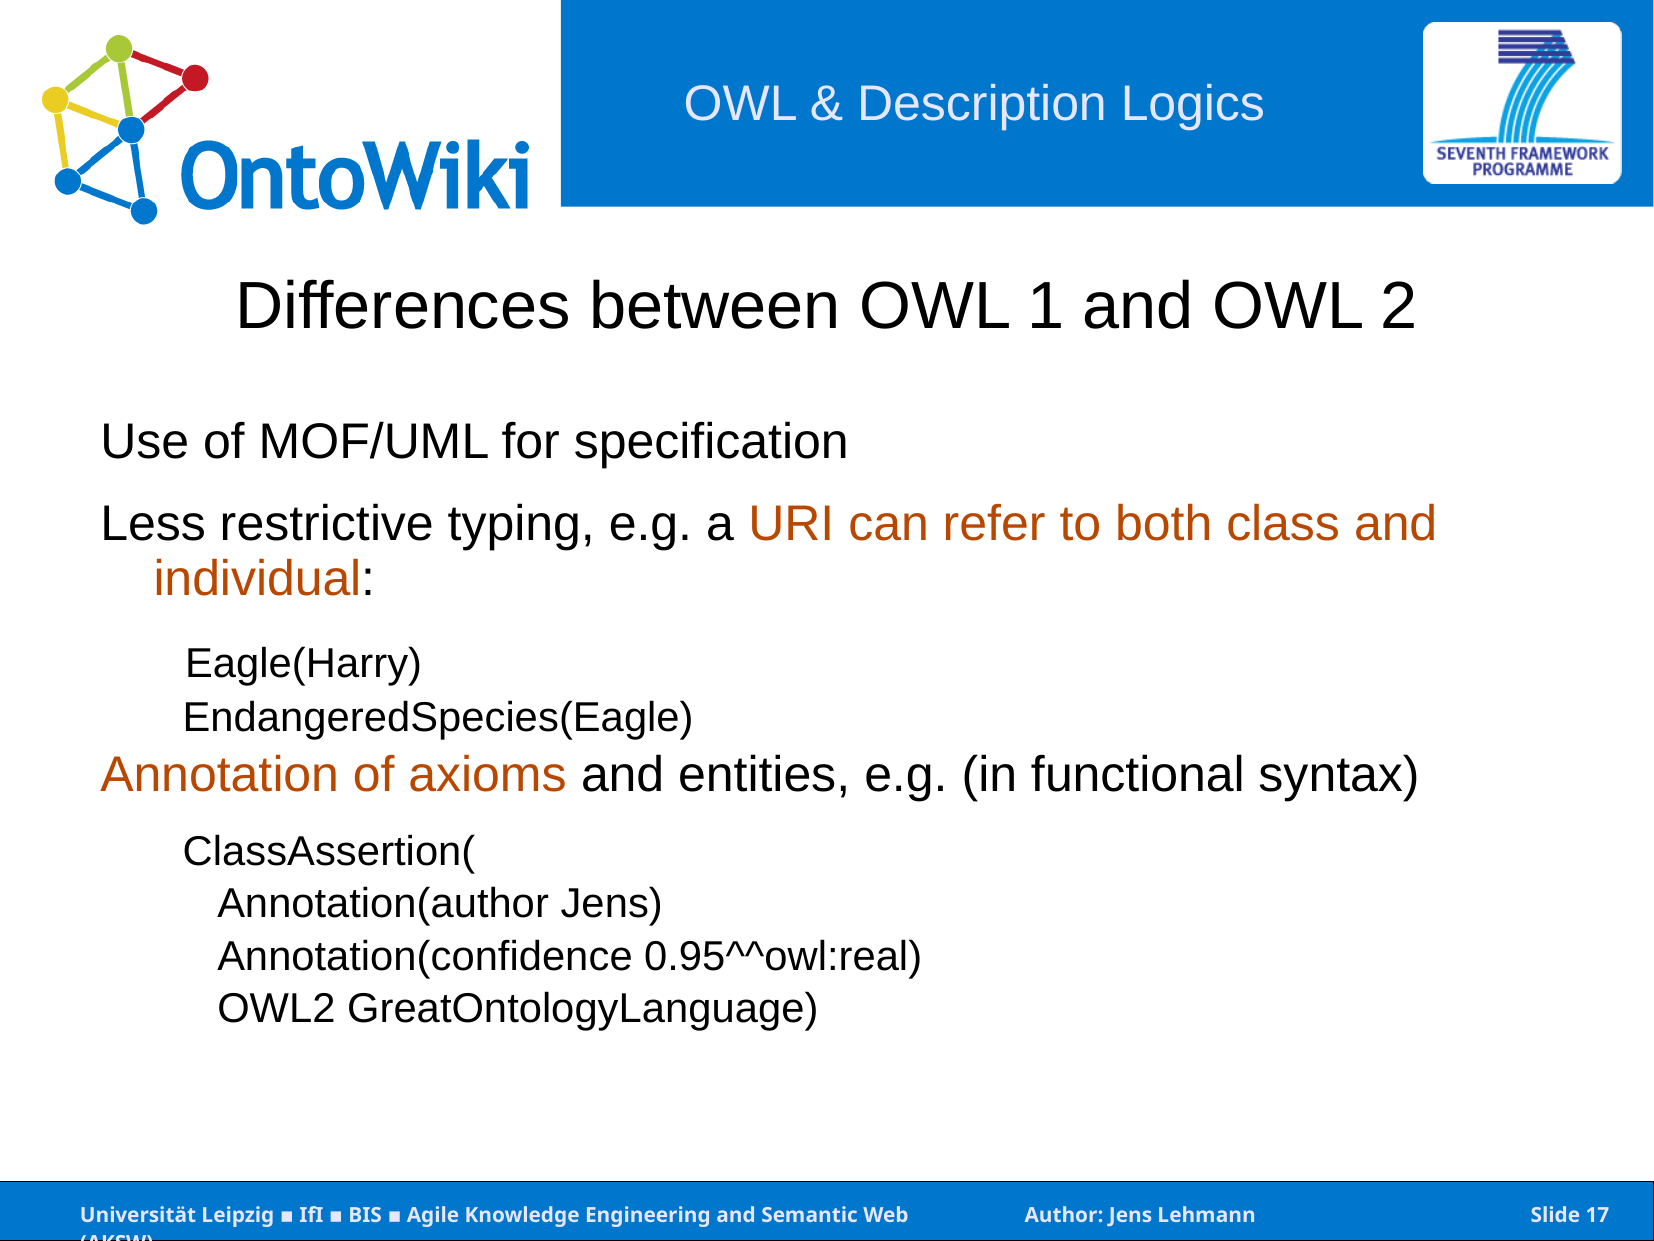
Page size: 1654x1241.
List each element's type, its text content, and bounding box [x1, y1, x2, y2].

list Use of MOF/UML for specification Less restrictive typing, e.g. a URI can refer to both class and individual: Eagle(Harry) EndangeredSpecies(Eagle) Annotation of axioms and entities, e.g. (in functional syntax) ClassAssertion( Annotation(author Jens) Annotation(confidence 0.95^^owl:real) OWL2 GreatOntologyLanguage) [82, 413, 1571, 1136]
picture [41, 34, 532, 231]
picture [1423, 22, 1622, 184]
title Differences between OWL 1 and OWL 2 [82, 243, 1571, 368]
